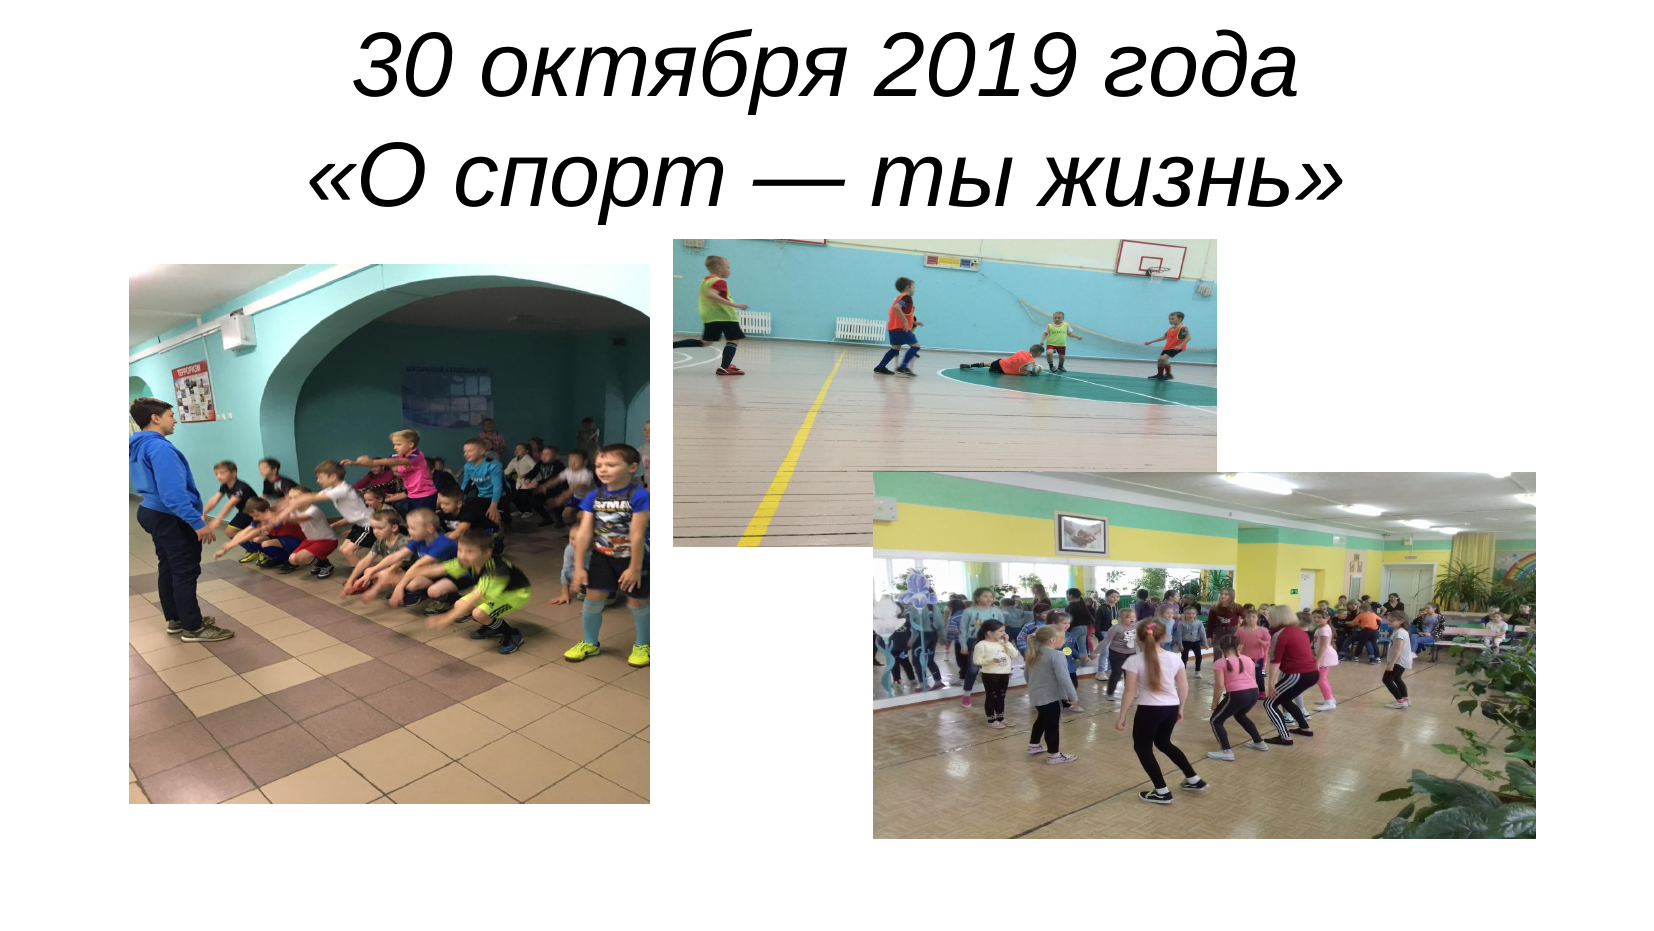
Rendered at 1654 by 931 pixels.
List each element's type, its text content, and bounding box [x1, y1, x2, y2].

title 30 октября 2019 года «О спорт — ты жизнь» [82, 0, 1571, 240]
picture [673, 239, 1536, 839]
picture [129, 264, 650, 804]
